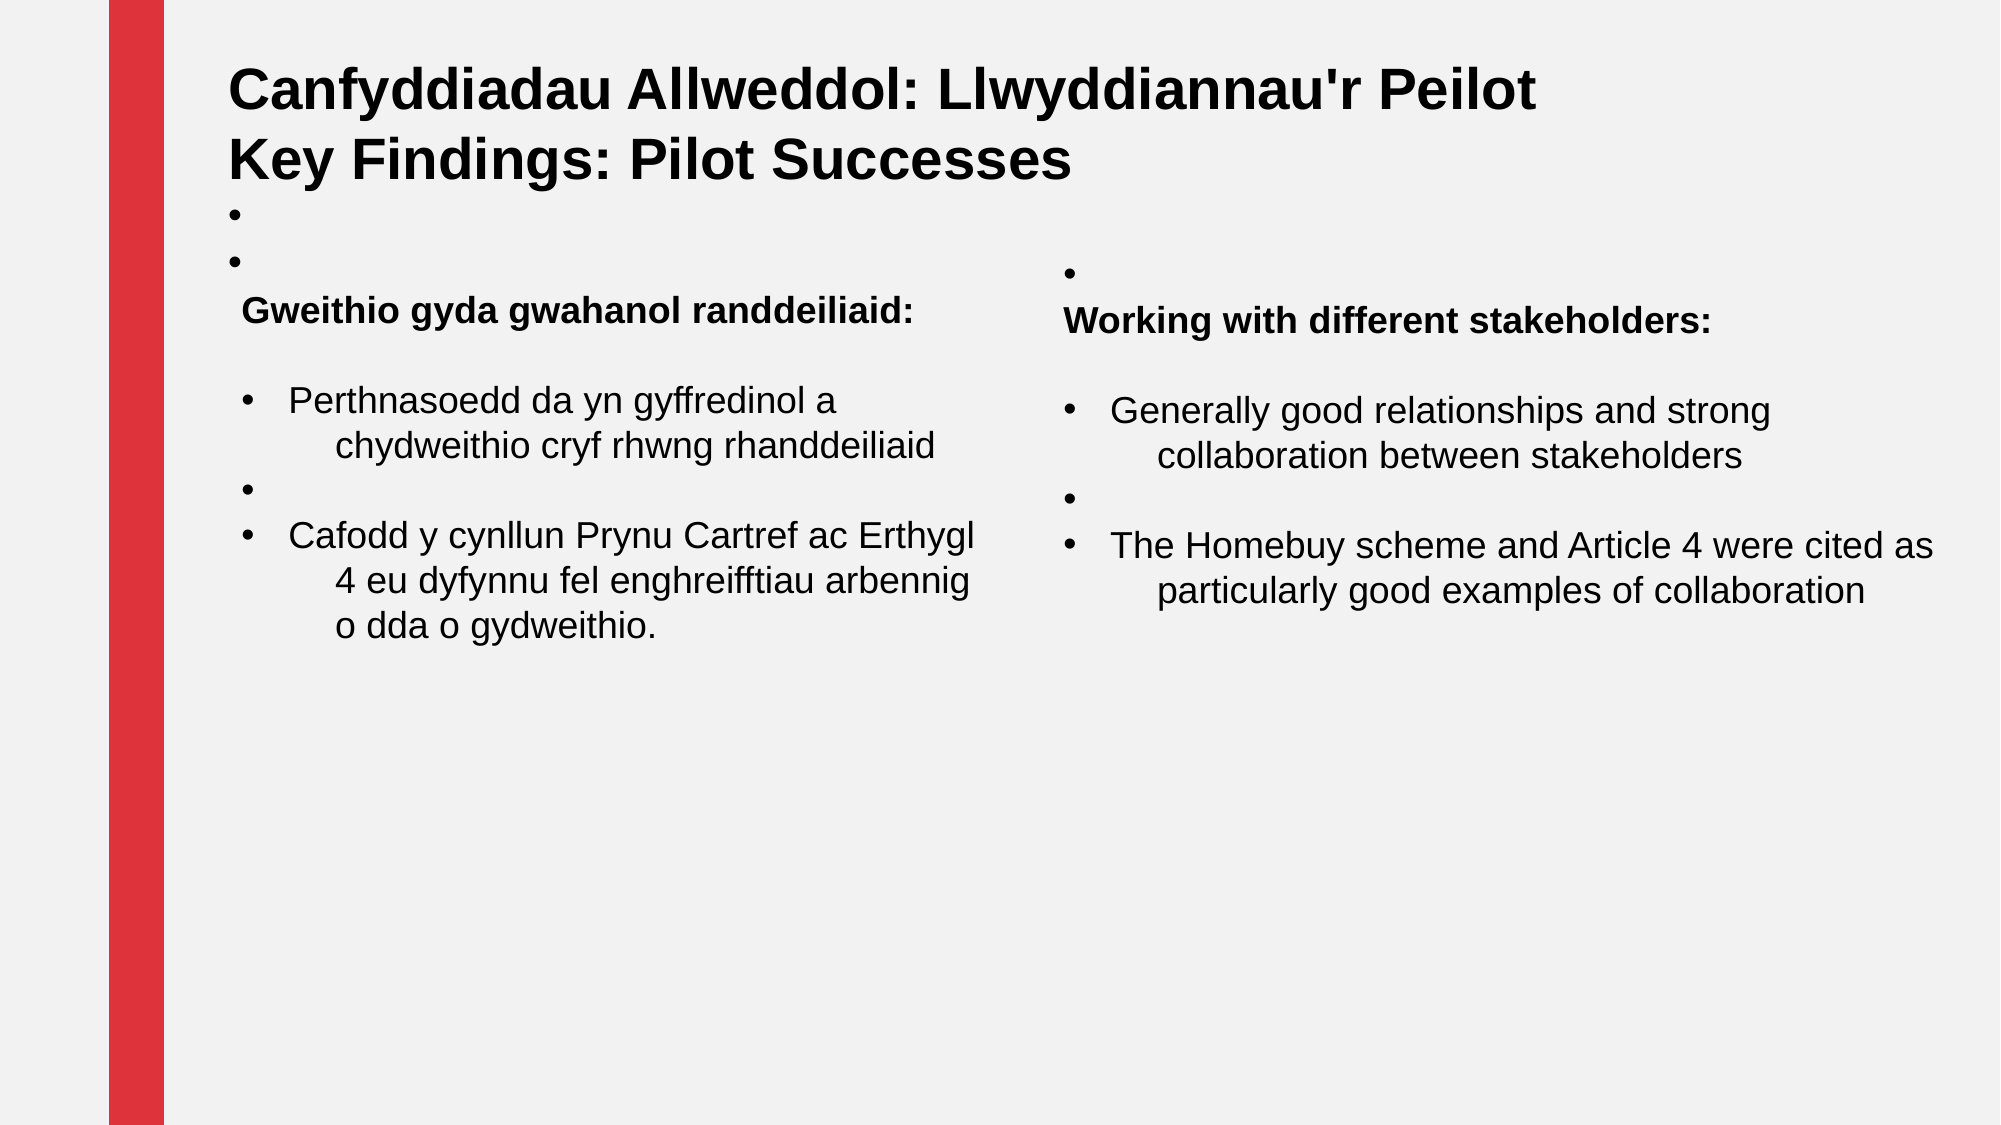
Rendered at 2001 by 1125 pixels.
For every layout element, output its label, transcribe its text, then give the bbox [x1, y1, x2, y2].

picture [109, 0, 164, 1125]
text_box Canfyddiadau Allweddol: Llwyddiannau'r Peilot Key Findings: Pilot Successes [213, 43, 1972, 162]
text_box Working with different stakeholders: Generally good relationships and strong collaboration between stakeholders The Homebuy scheme and Article 4 were cited as particularly good examples of collaboration [1048, 243, 1955, 639]
text_box Gweithio gyda gwahanol randdeiliaid: Perthnasoedd da yn gyffredinol a chydweithio cryf rhwng rhanddeiliaid Cafodd y cynllun Prynu Cartref ac Erthygl 4 eu dyfynnu fel enghreifftiau arbennig o dda o gydweithio. [226, 279, 1015, 658]
